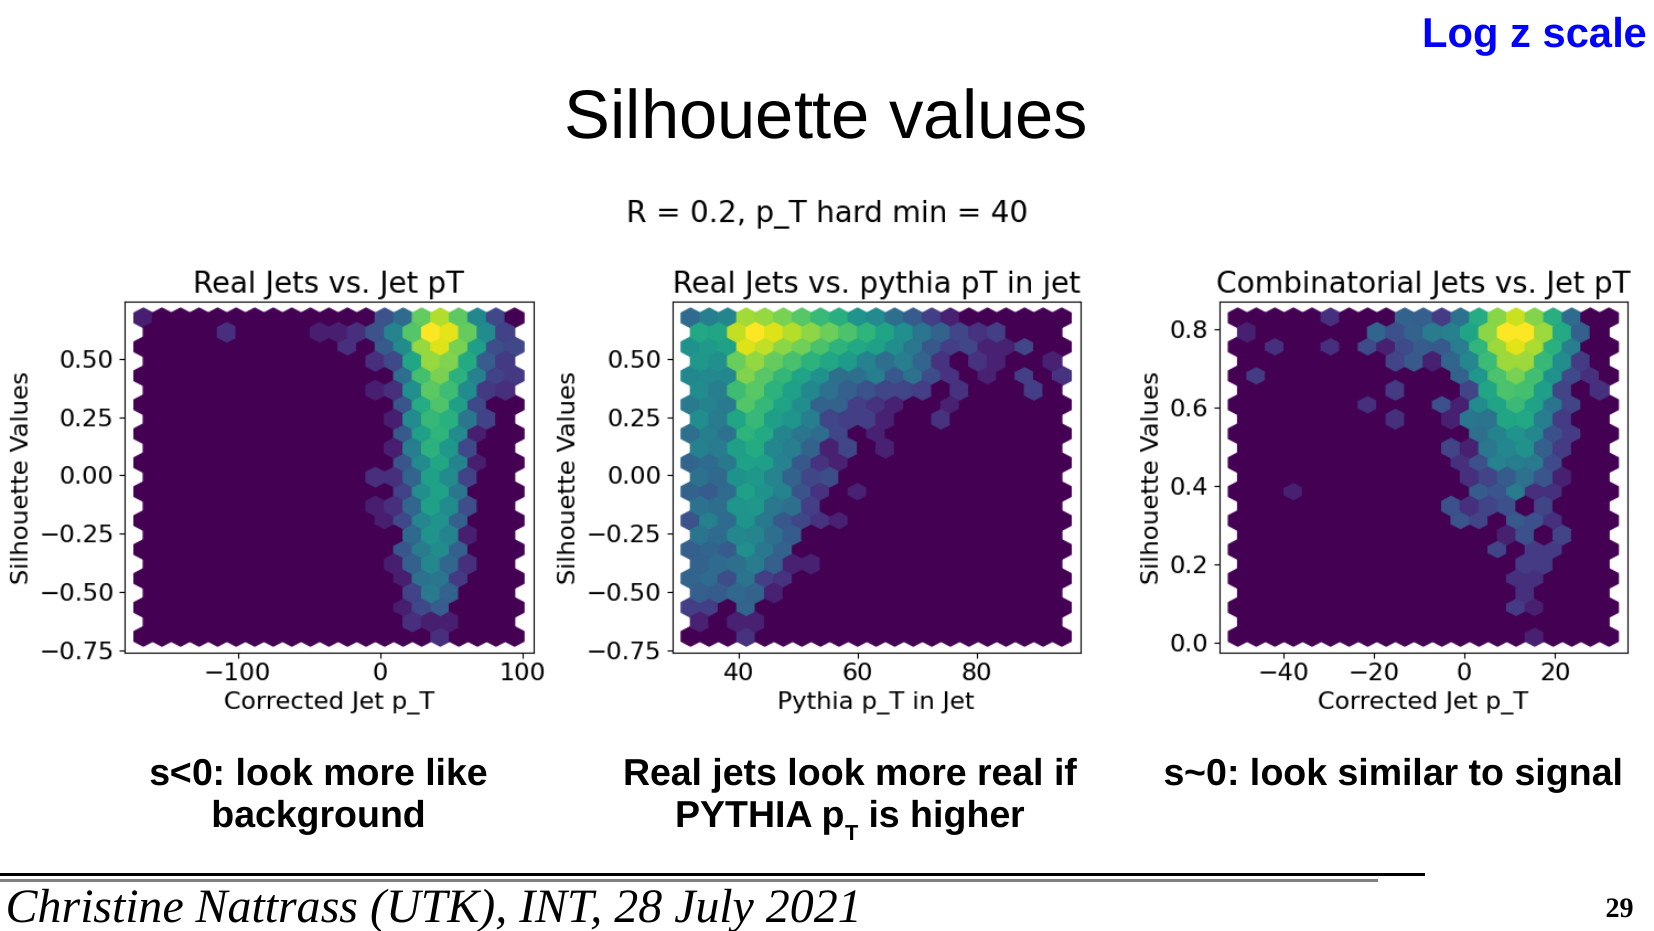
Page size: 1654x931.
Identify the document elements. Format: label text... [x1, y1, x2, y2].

text_box Log z scale [1176, 2, 1654, 88]
text_box s~0: look similar to signal [1135, 744, 1652, 802]
text_box Real jets look more real if PYTHIA pT is higher [592, 744, 1109, 852]
picture [0, 189, 1654, 741]
title Silhouette values [82, 37, 1571, 189]
text_box s<0: look more like background [60, 744, 577, 843]
